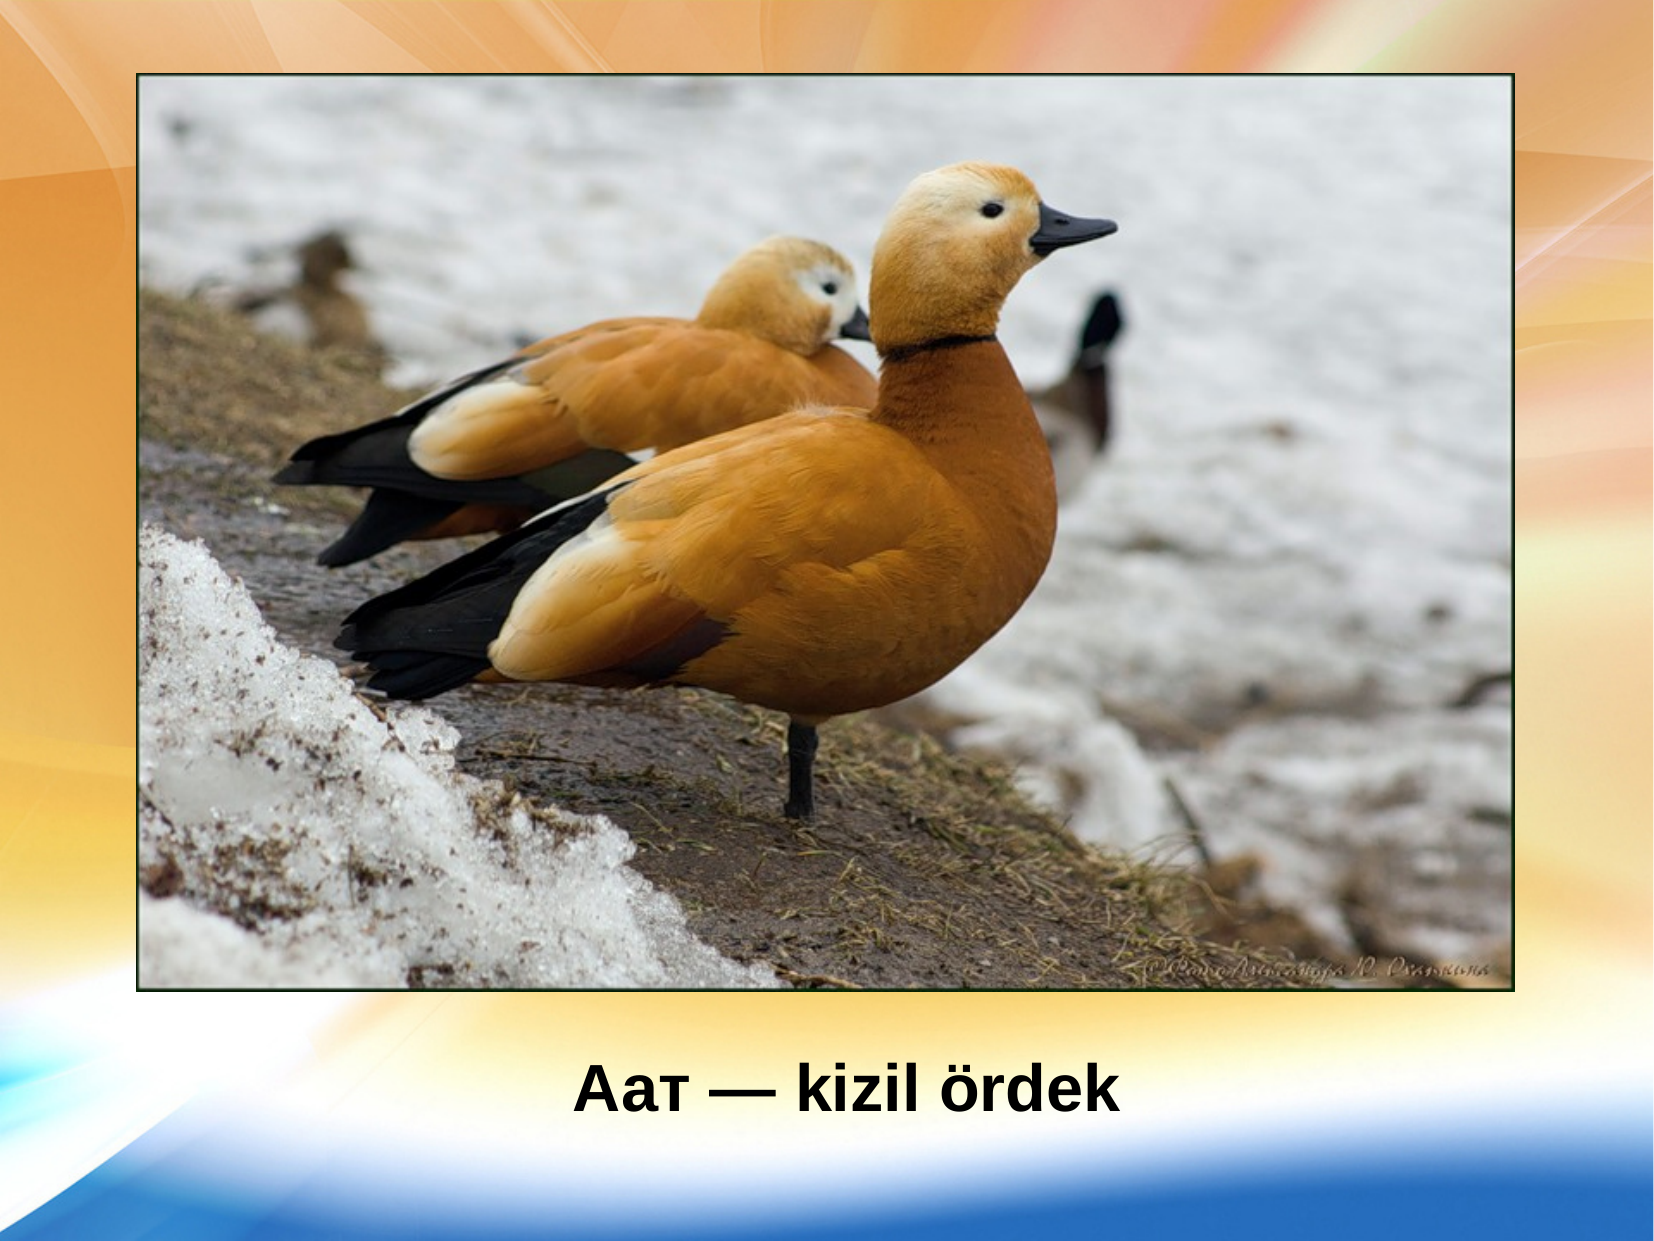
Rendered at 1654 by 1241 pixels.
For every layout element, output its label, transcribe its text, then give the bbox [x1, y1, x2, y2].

list Аат — kizil ördek [357, 1036, 1337, 1161]
picture [0, 0, 1654, 1241]
